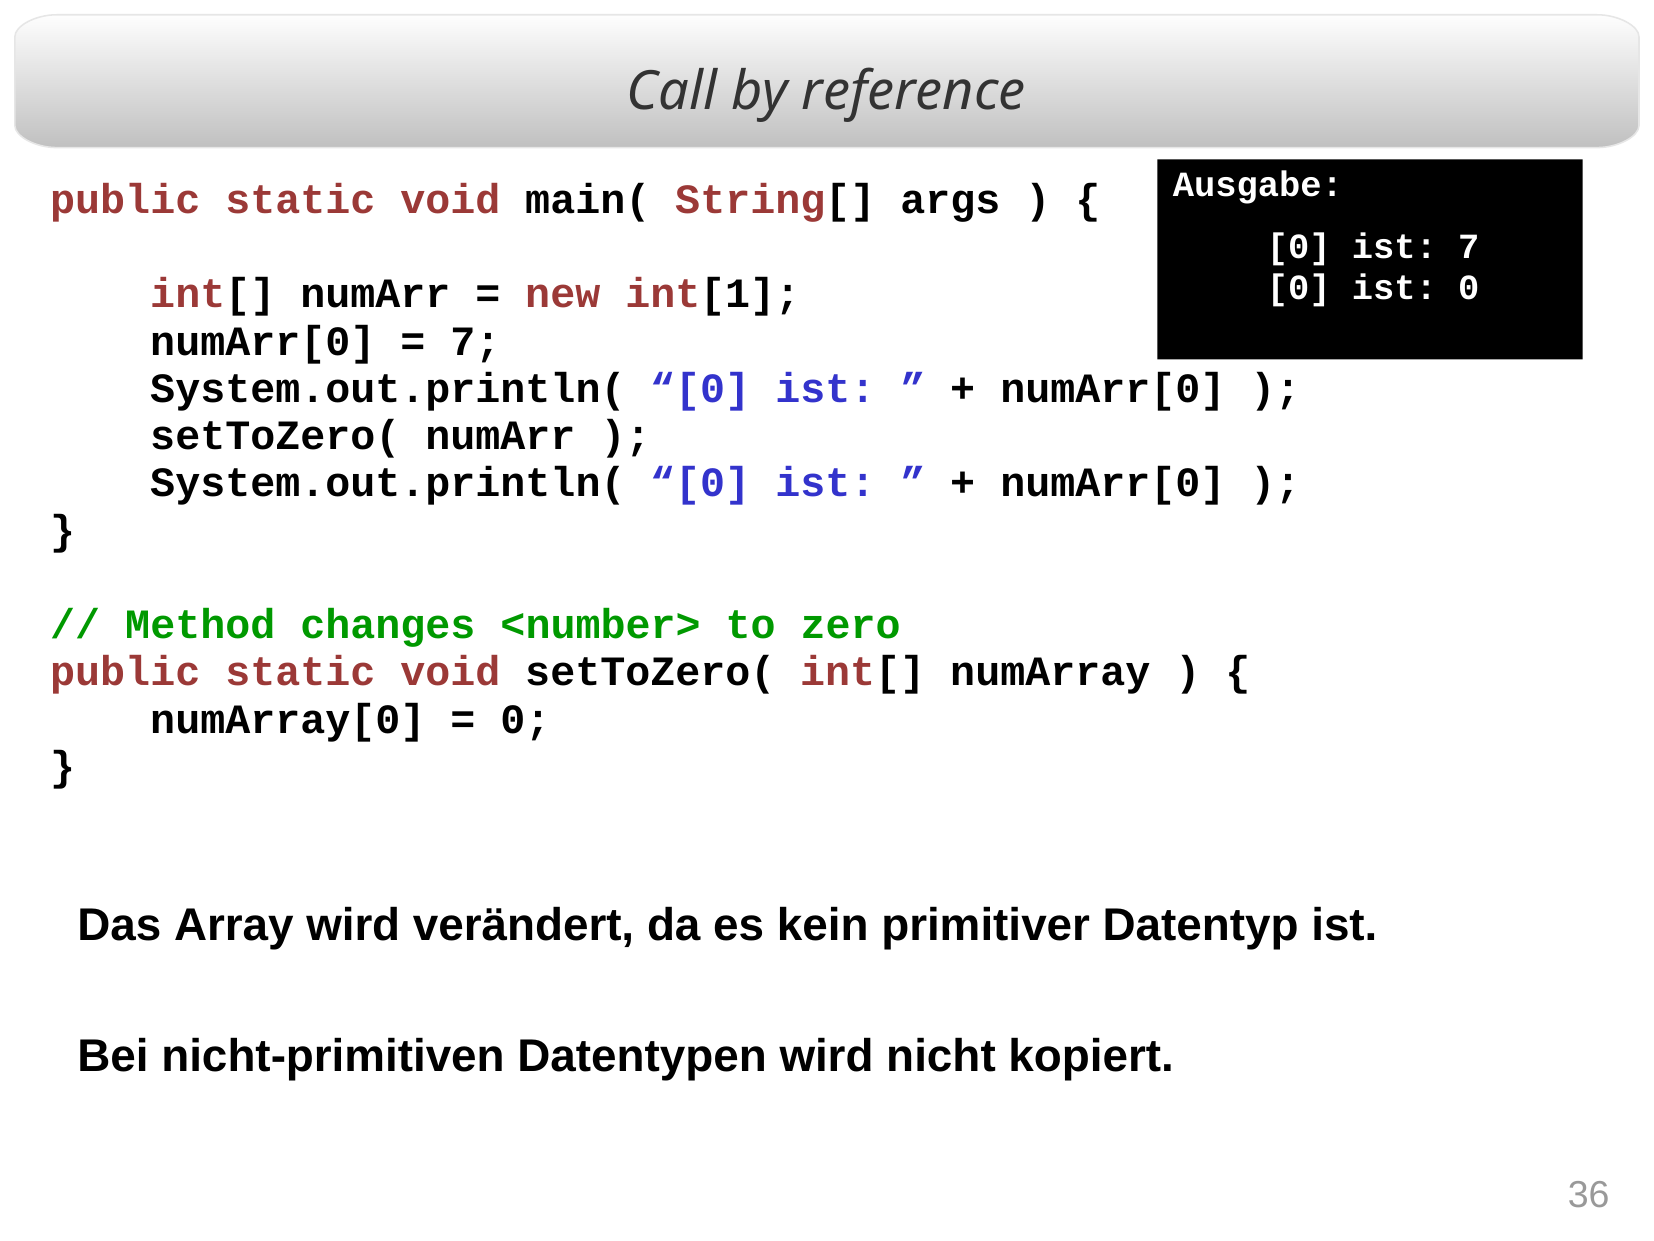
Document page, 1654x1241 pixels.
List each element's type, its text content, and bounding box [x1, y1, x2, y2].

text_box [1157, 159, 1583, 360]
text_box Bei nicht-primitiven Datentypen wird nicht kopiert. [49, 1022, 1413, 1090]
text_box [0] ist: 7 [0] ist: 0 [1252, 221, 1495, 318]
text_box Ausgabe: [1158, 159, 1358, 216]
text_box Das Array wird verändert, da es kein primitiver Datentyp ist. [50, 891, 1463, 959]
text_box public static void main( String[] args ) { int[] numArr = new int[1]; numArr[0] = 7; System.out.println( “[0] ist: ” + numArr[0] ); setToZero( numArr ); System.out.println( “[0] ist: ” + numArr[0] ); } // Method changes <number> to zero public static void setToZero( int[] numArray ) { numArray[0] = 0; } [35, 171, 1489, 848]
title Call by reference [29, 29, 1624, 148]
